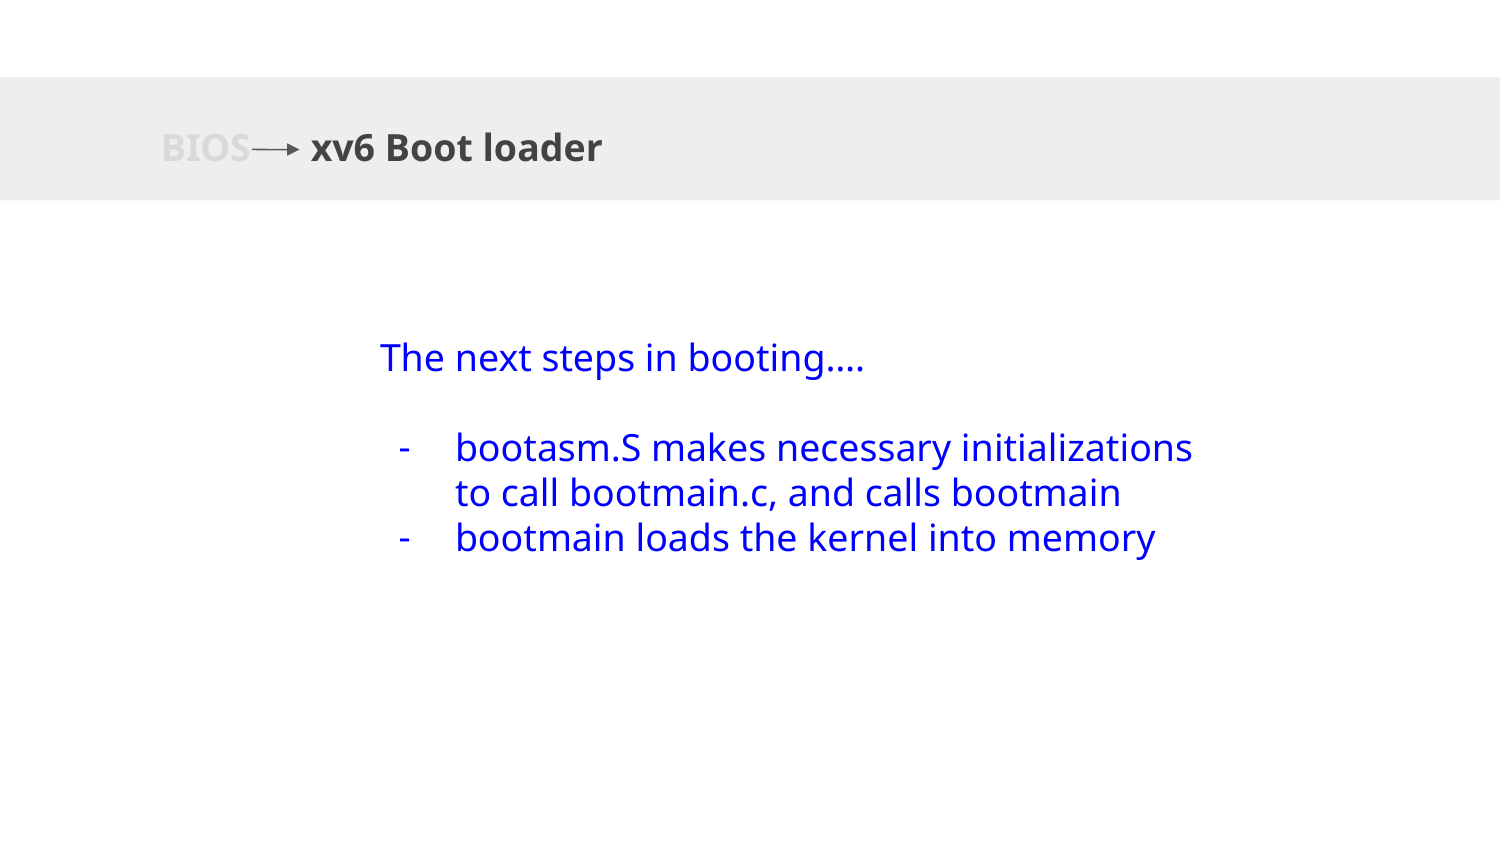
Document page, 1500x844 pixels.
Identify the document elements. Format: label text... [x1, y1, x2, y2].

text_box BIOS xv6 Boot loader 2 source source f [145, 109, 1458, 815]
text_box The next steps in booting…. bootasm.S makes necessary initializations to call bootmain.c, and calls bootmain bootmain loads the kernel into memory [364, 200, 1240, 693]
text_box [0, 77, 1500, 201]
